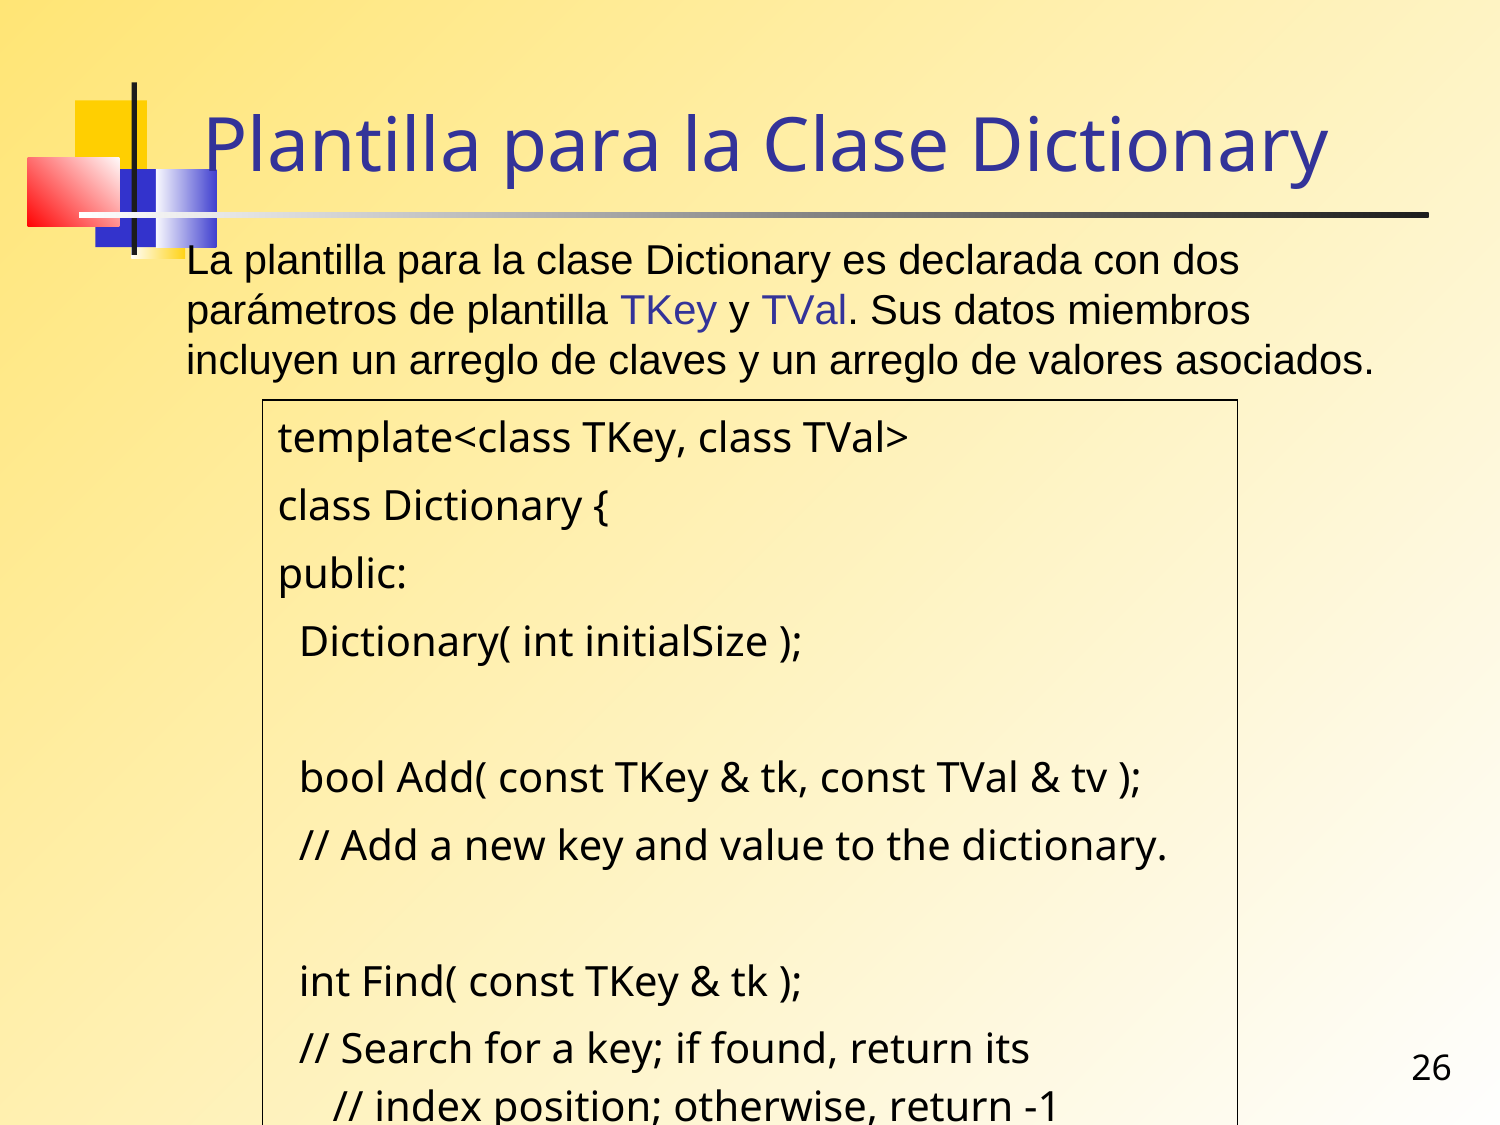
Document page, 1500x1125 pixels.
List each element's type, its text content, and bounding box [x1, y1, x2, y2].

title Plantilla para la Clase Dictionary [187, 37, 1466, 201]
list template<class TKey, class TVal> class Dictionary { public: Dictionary( int initialSize ); bool Add( const TKey & tk, const TVal & tv ); // Add a new key and value to the dictionary. int Find( const TKey & tk ); // Search for a key; if found, return its // index position; otherwise, return -1 [262, 399, 1238, 1088]
text_box La plantilla para la clase Dictionary es declarada con dos parámetros de plantilla TKey y TVal. Sus datos miembros incluyen un arreglo de claves y un arreglo de valores asociados. [162, 224, 1401, 391]
